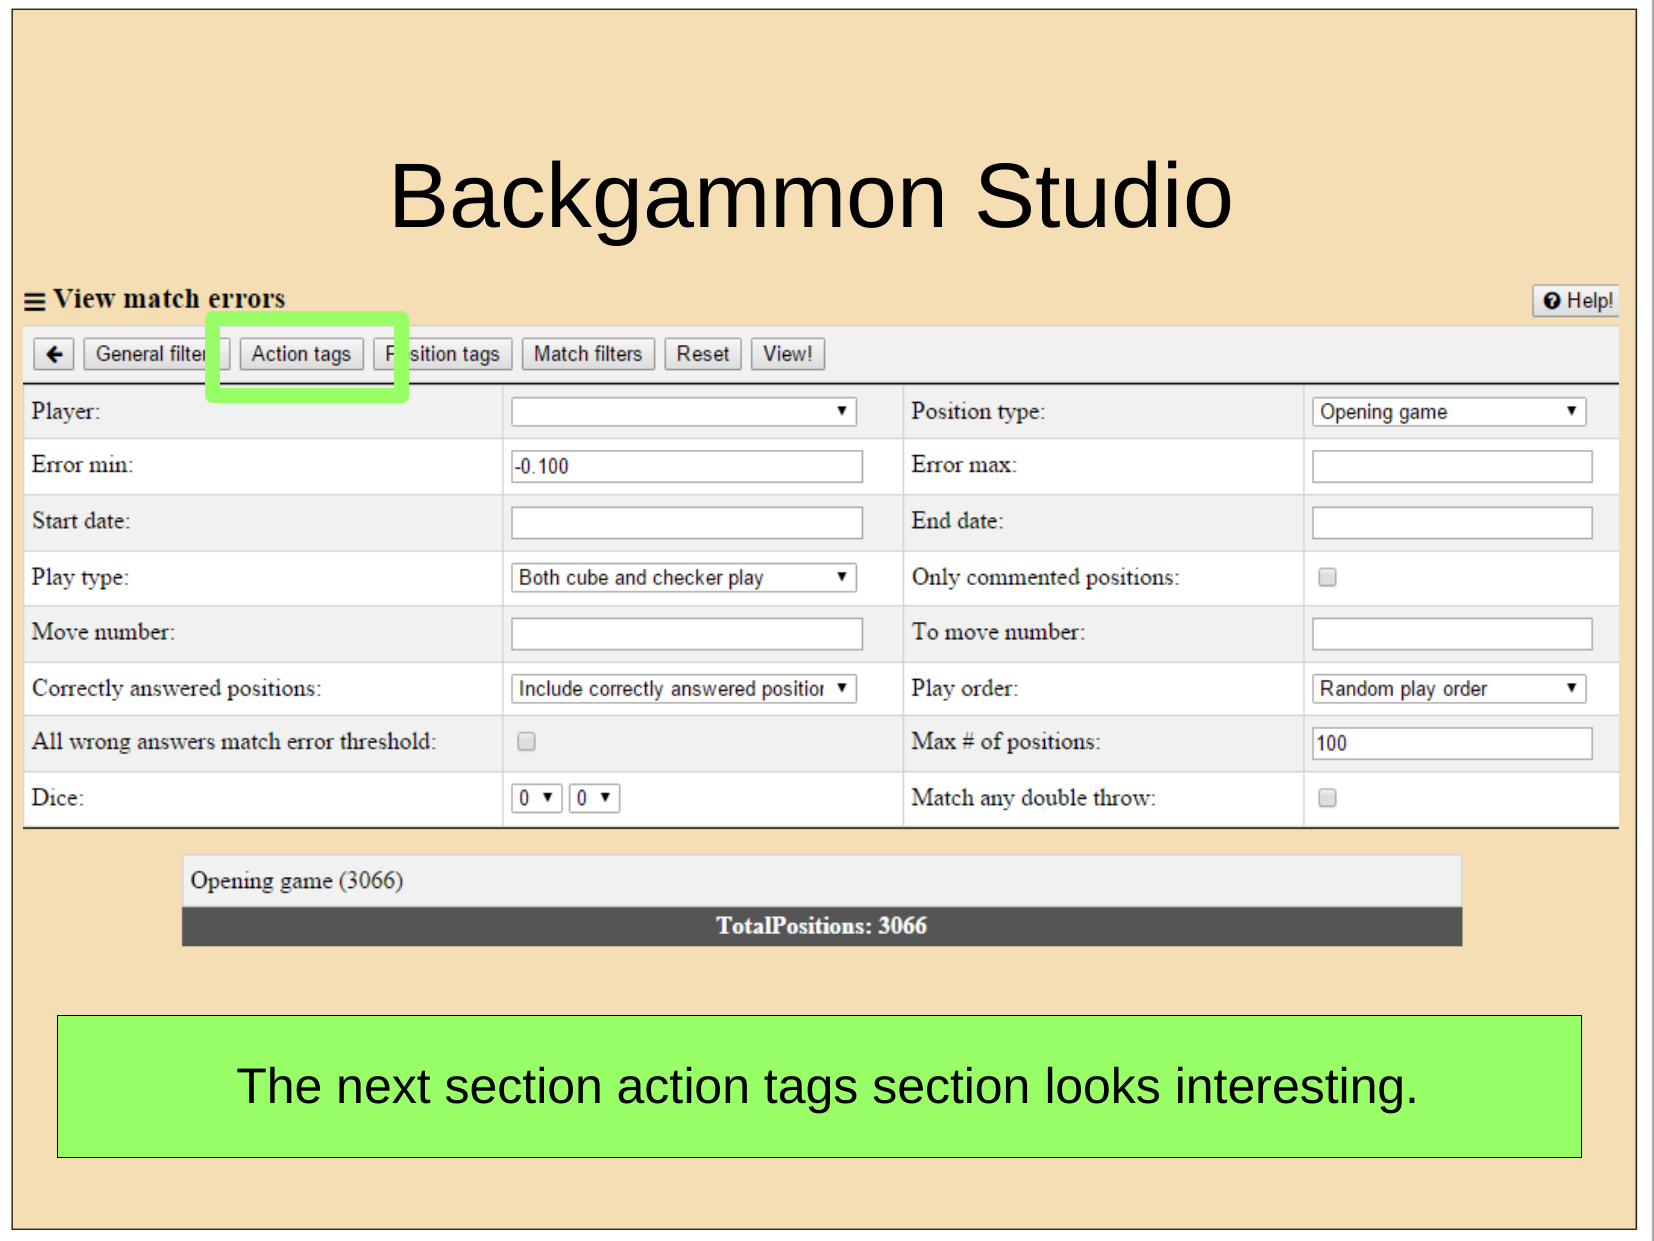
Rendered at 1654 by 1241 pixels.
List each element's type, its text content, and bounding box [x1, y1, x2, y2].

text_box The next section action tags section looks interesting. [57, 1015, 1582, 1158]
picture [0, 0, 1654, 1241]
title Backgammon Studio [118, 112, 1506, 281]
